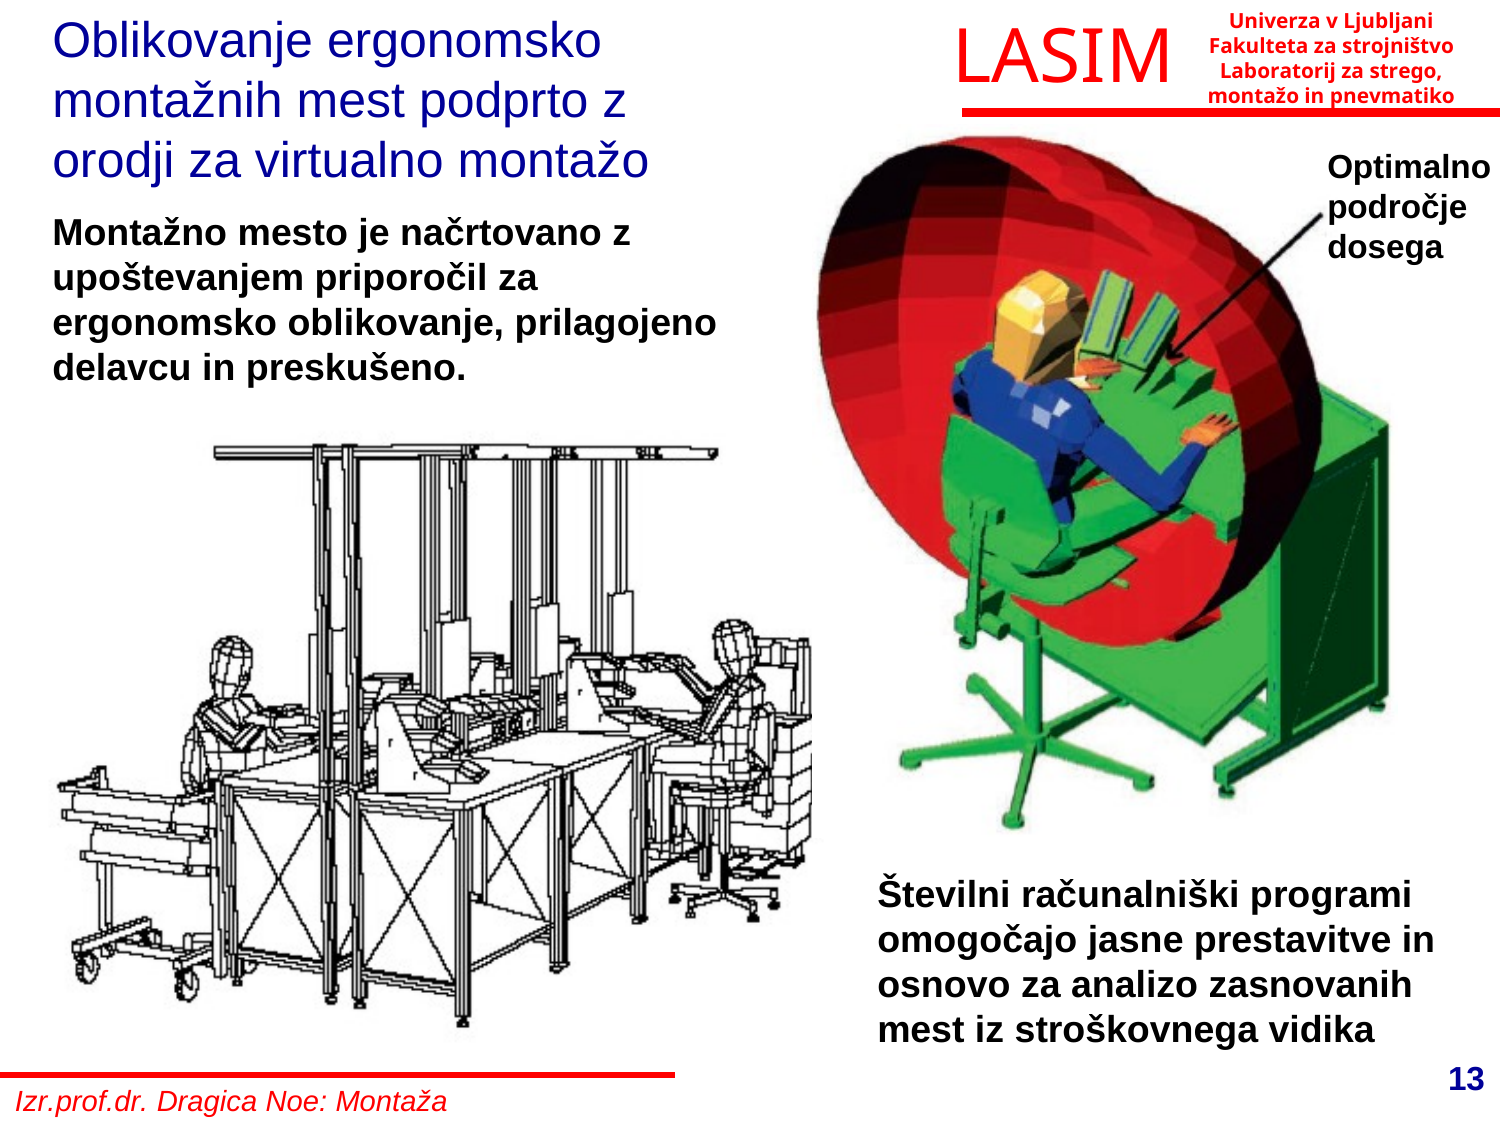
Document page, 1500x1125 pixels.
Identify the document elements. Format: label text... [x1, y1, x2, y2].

text_box Montažno mesto je načrtovano z upoštevanjem priporočil za ergonomsko oblikovanje, prilagojeno delavcu in preskušeno. [37, 199, 788, 396]
picture [0, 124, 1398, 1059]
text_box Optimalno področje dosega [1312, 137, 1500, 273]
text_box Številni računalniški programi omogočajo jasne prestavitve in osnovo za analizo zasnovanih mest iz stroškovnega vidika [862, 861, 1500, 1125]
text_box Oblikovanje ergonomsko montažnih mest podprto z orodji za virtualno montažo [37, 0, 738, 196]
